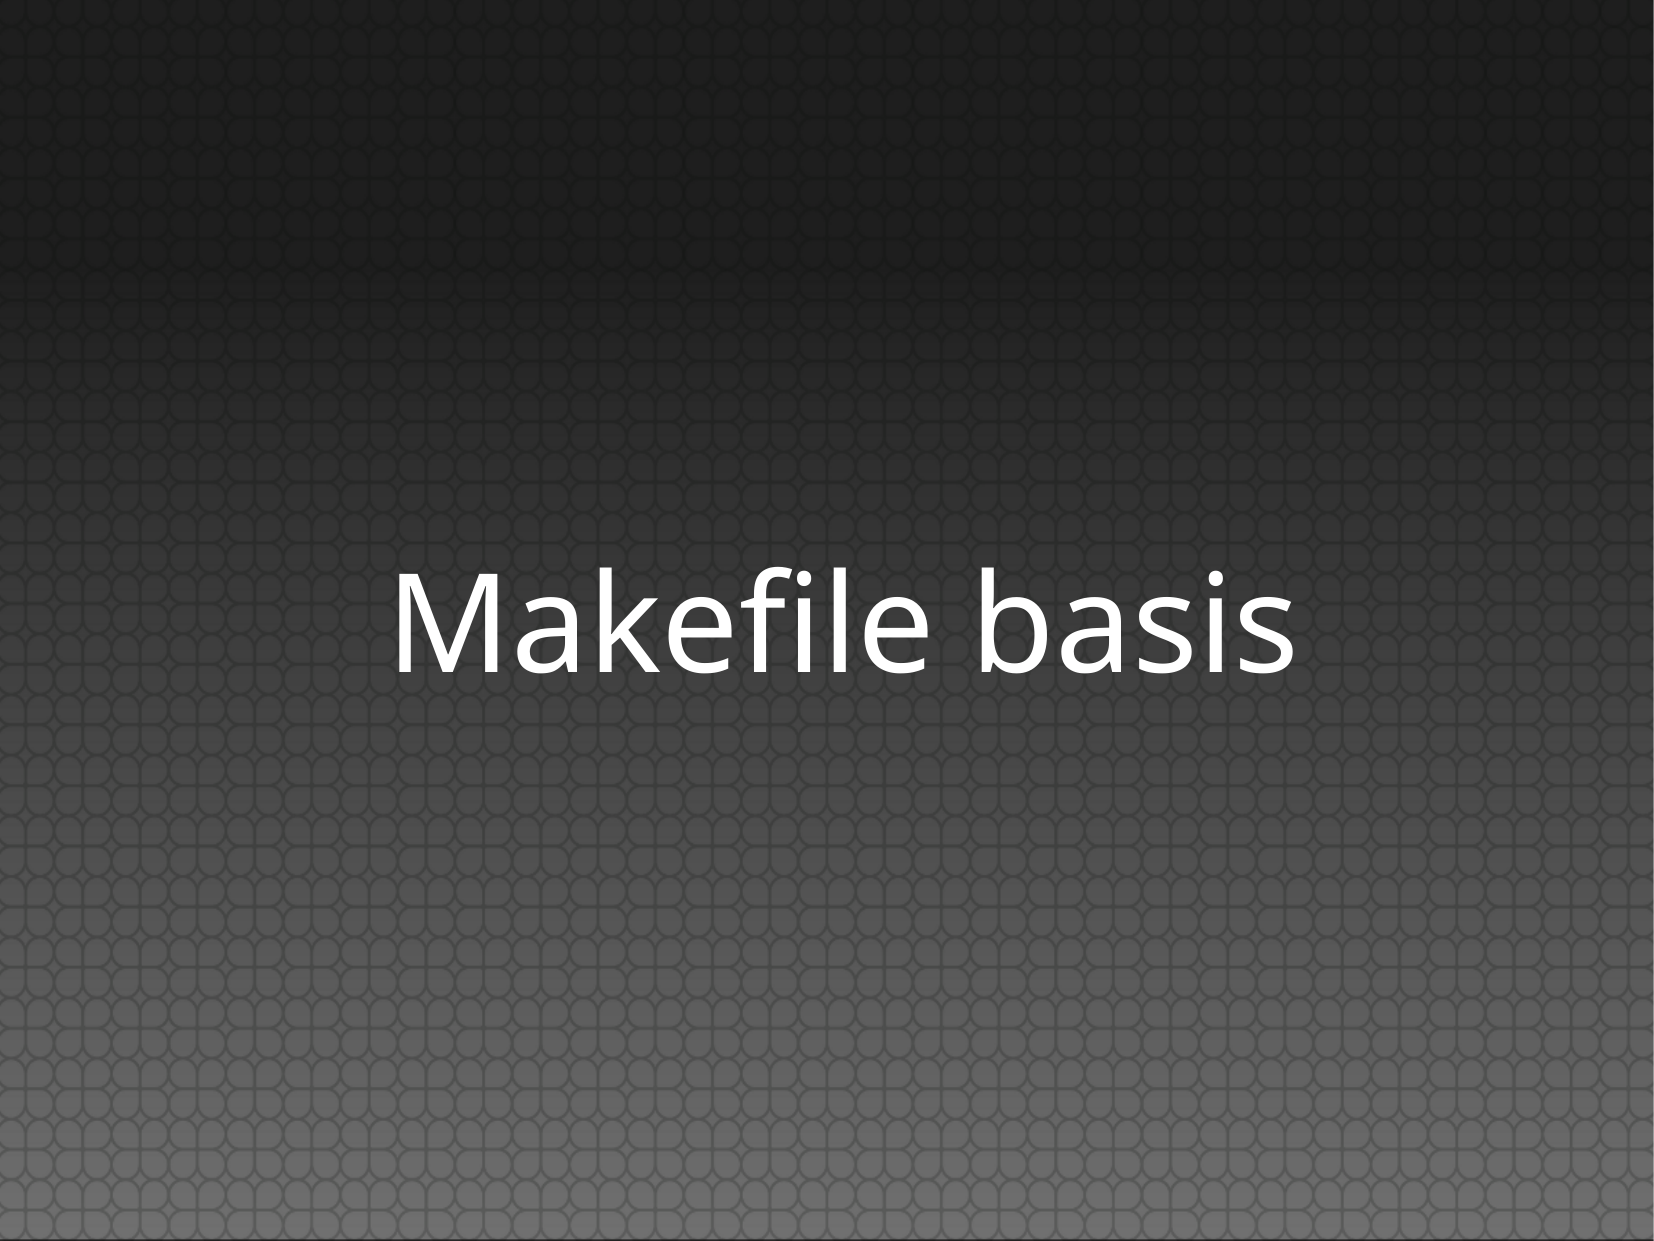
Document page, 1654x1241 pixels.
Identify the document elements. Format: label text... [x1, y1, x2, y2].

picture [0, 0, 1654, 1241]
title Makefile basis [75, 415, 1564, 823]
